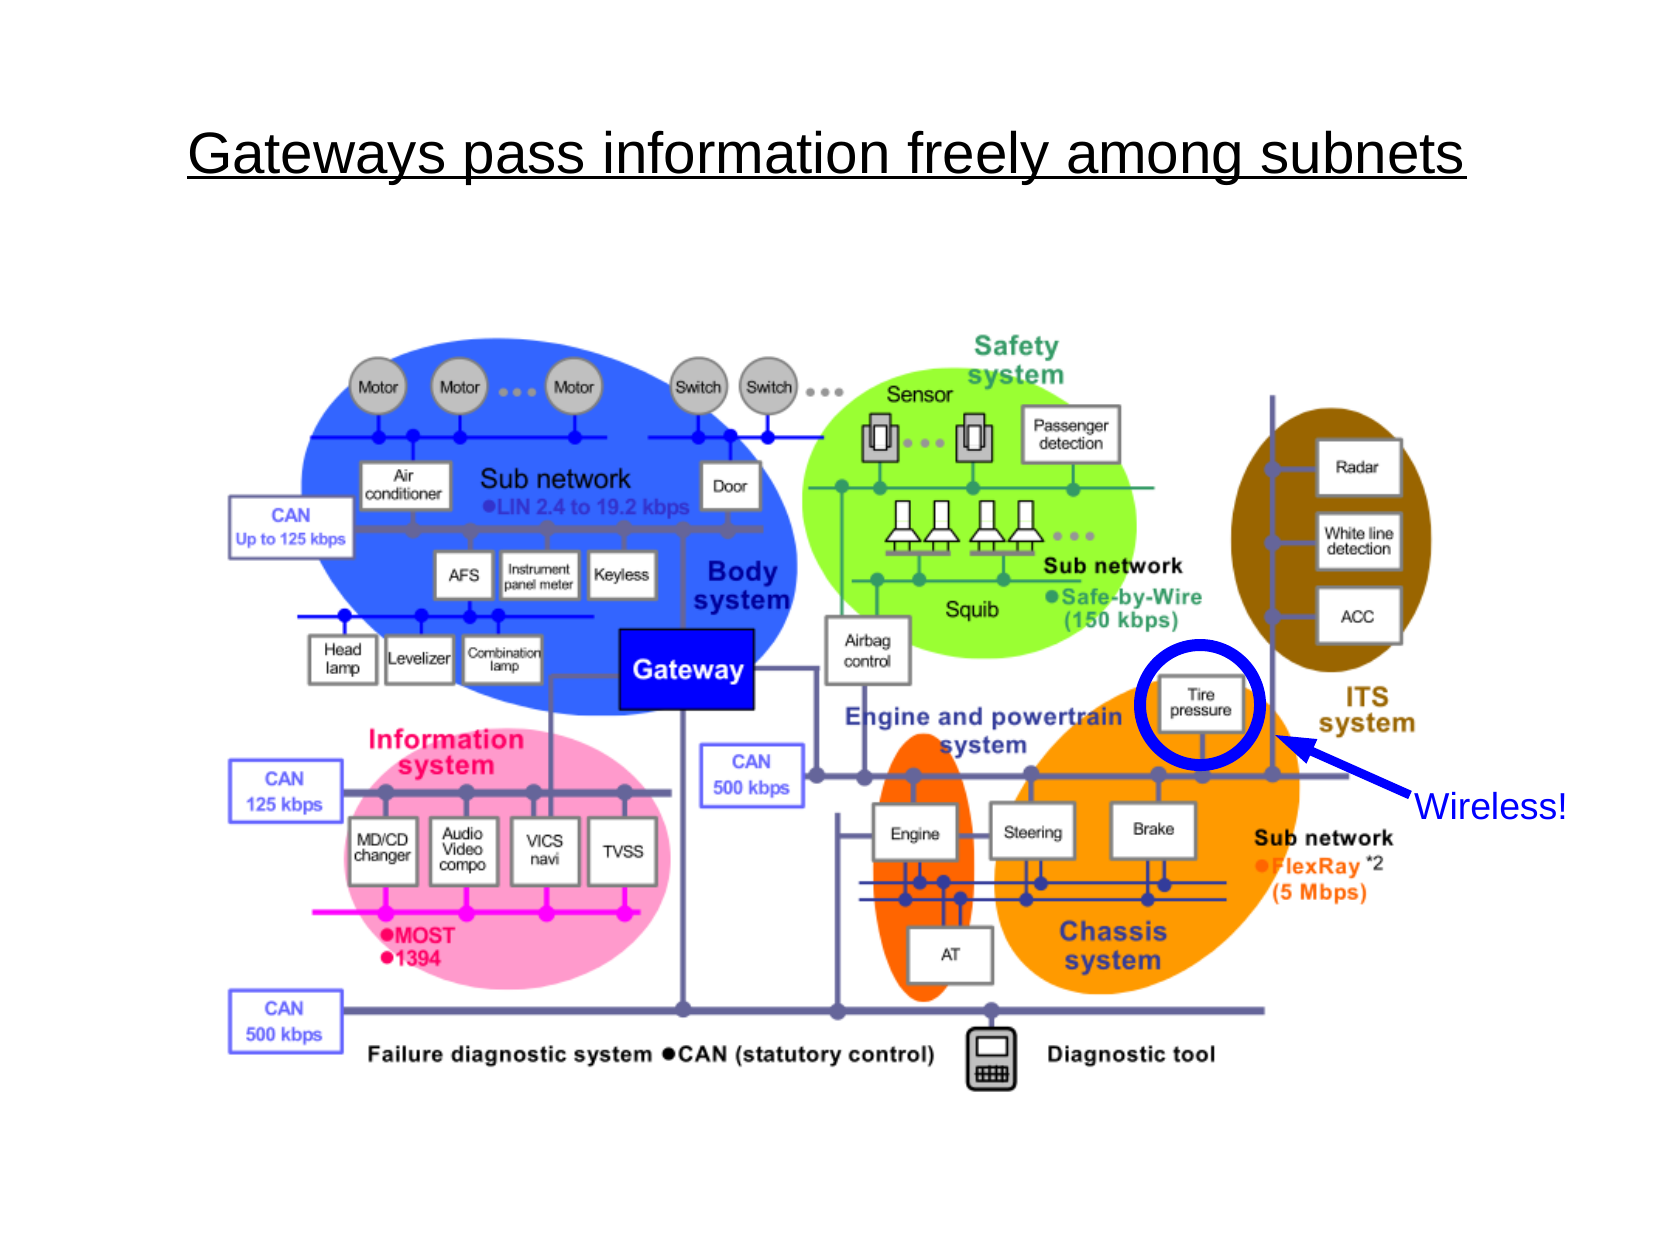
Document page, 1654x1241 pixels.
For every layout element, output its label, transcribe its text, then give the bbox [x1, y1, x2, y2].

picture [197, 290, 1456, 1109]
text_box Wireless! [1395, 774, 1587, 1156]
title Gateways pass information freely among subnets [82, 49, 1571, 257]
